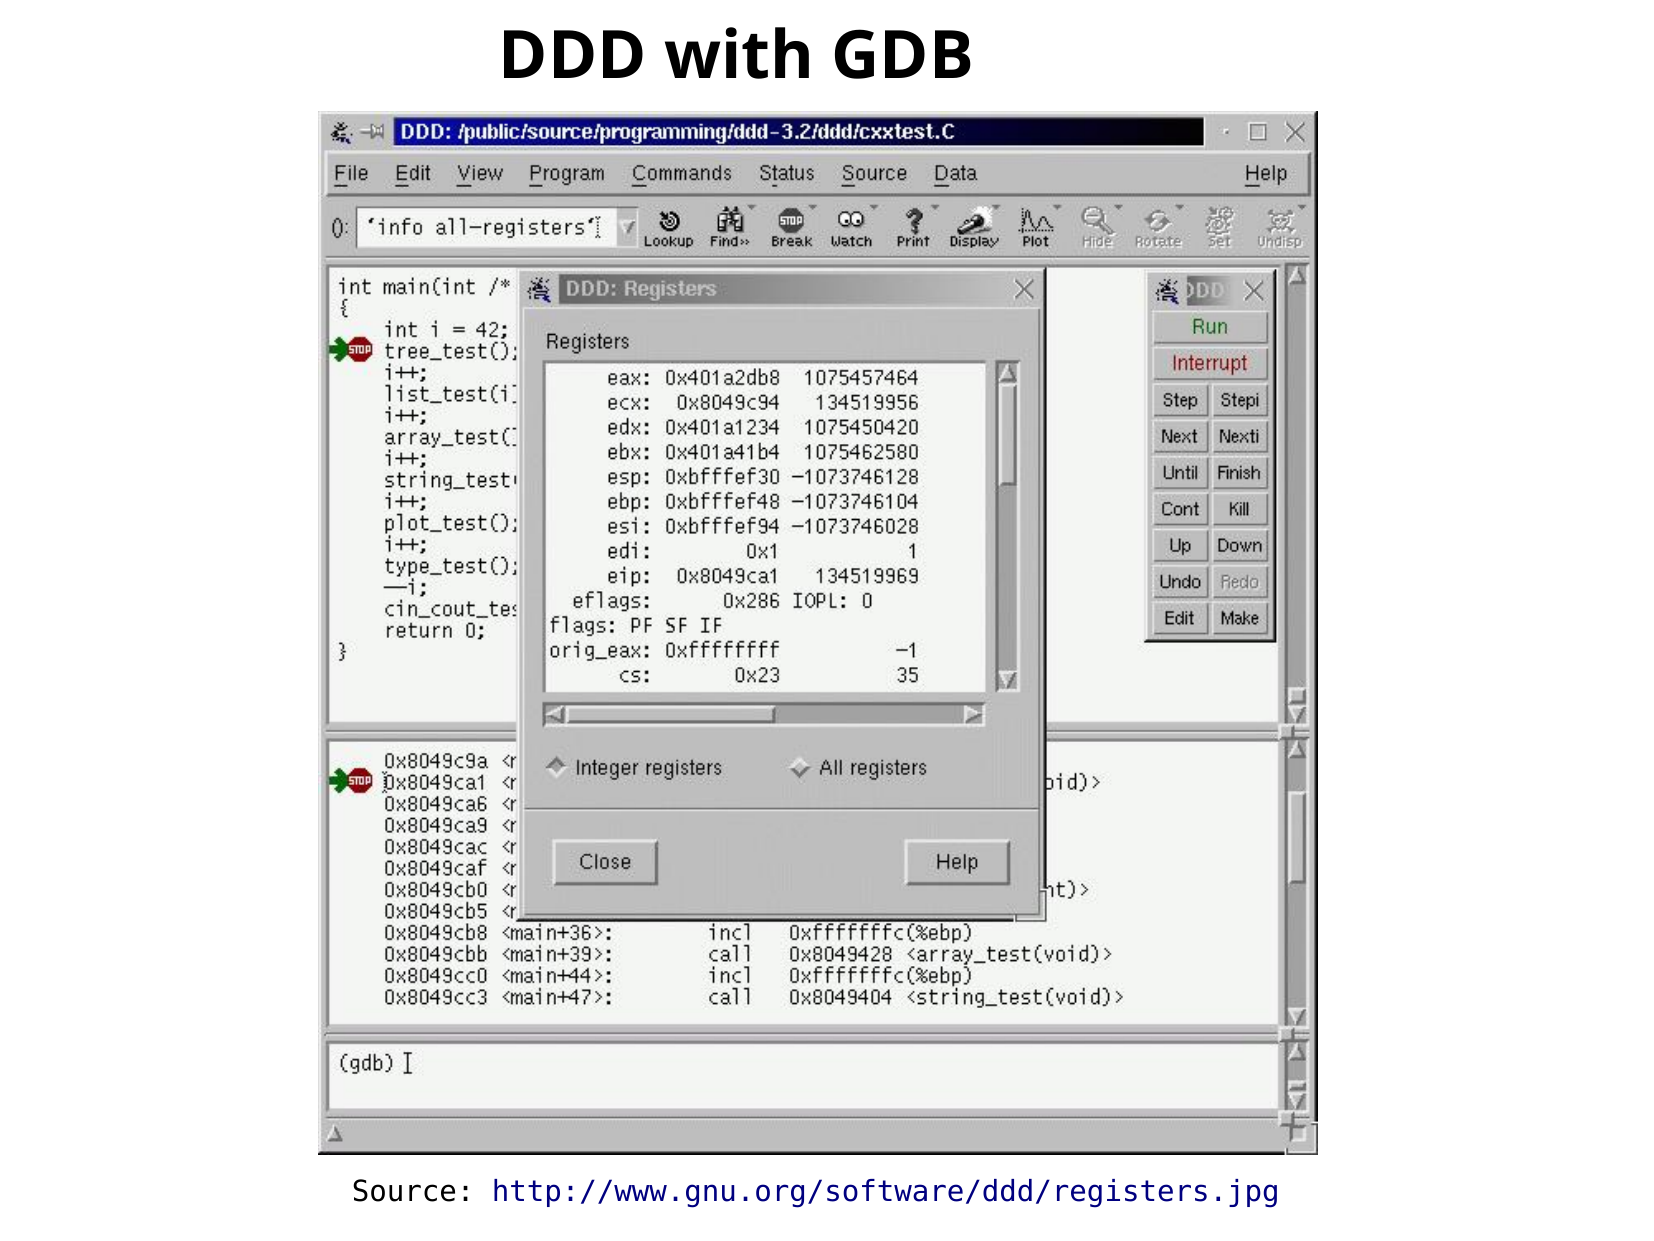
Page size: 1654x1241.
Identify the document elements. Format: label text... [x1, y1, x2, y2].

text_box DDD with GDB [498, 7, 1162, 111]
picture [318, 111, 1318, 1155]
text_box Source: http://www.gnu.org/software/ddd/registers.jpg [351, 1174, 1281, 1241]
